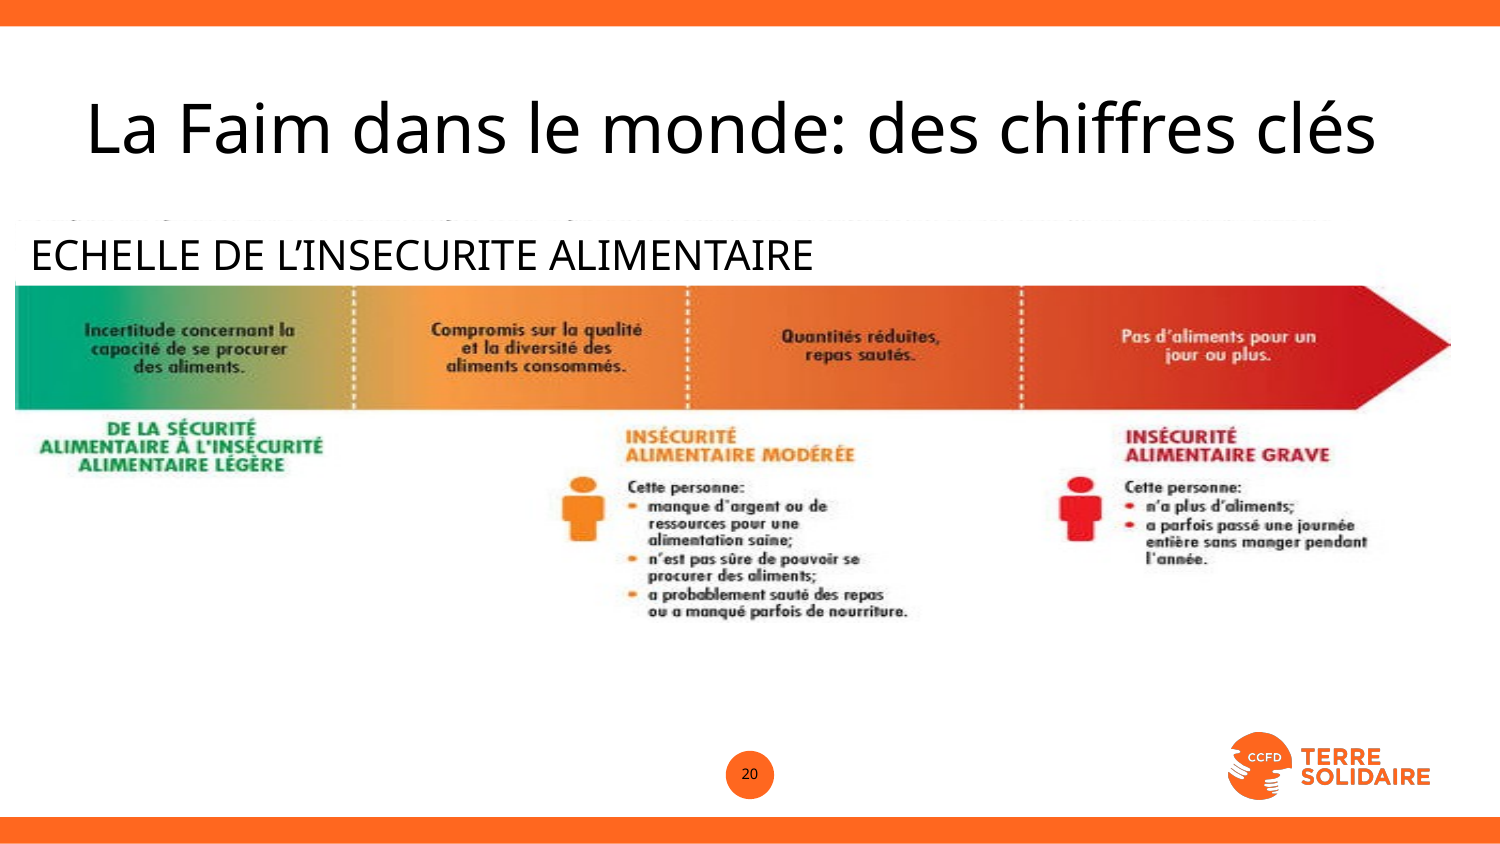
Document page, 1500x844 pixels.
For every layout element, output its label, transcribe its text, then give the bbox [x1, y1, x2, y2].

title La Faim dans le monde: des chiffres clés [70, 77, 1430, 158]
picture [1228, 732, 1430, 800]
picture [15, 220, 1451, 623]
text_box ECHELLE DE L’INSECURITE ALIMENTAIRE [15, 220, 1376, 286]
